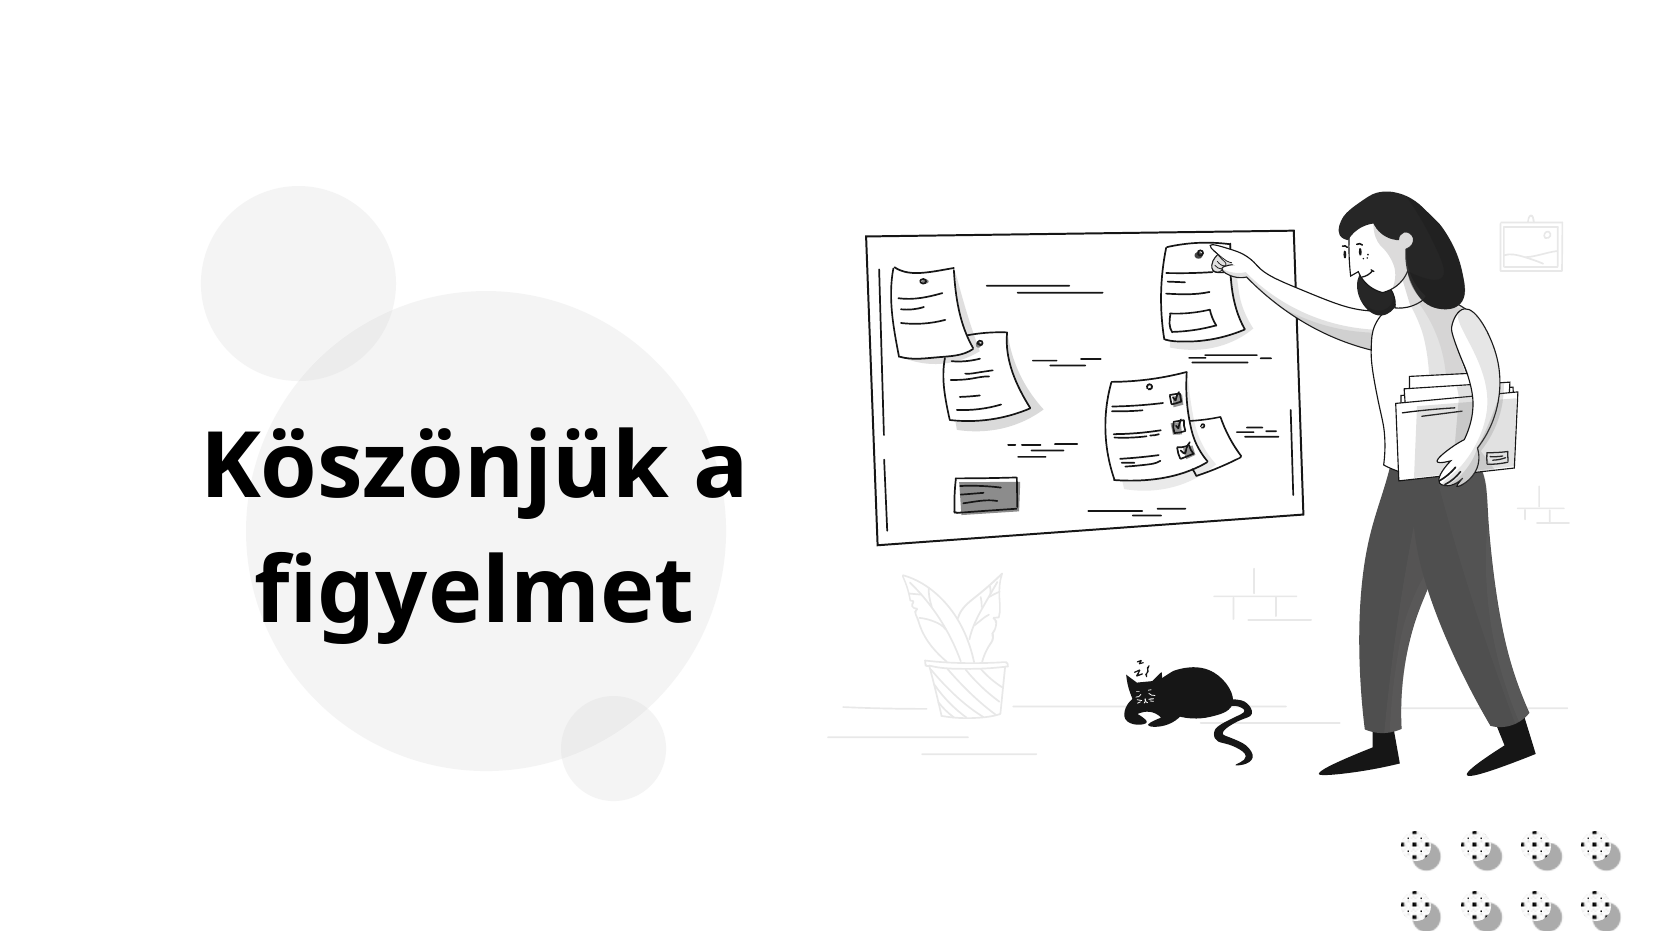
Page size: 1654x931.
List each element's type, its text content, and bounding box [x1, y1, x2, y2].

picture [1520, 831, 1552, 862]
picture [1461, 830, 1492, 862]
title Köszönjük a figyelmet [86, 375, 863, 676]
picture [1461, 890, 1492, 922]
picture [1580, 830, 1612, 862]
picture [1520, 890, 1552, 922]
picture [1580, 890, 1612, 922]
picture [1400, 830, 1432, 862]
picture [1400, 890, 1432, 922]
